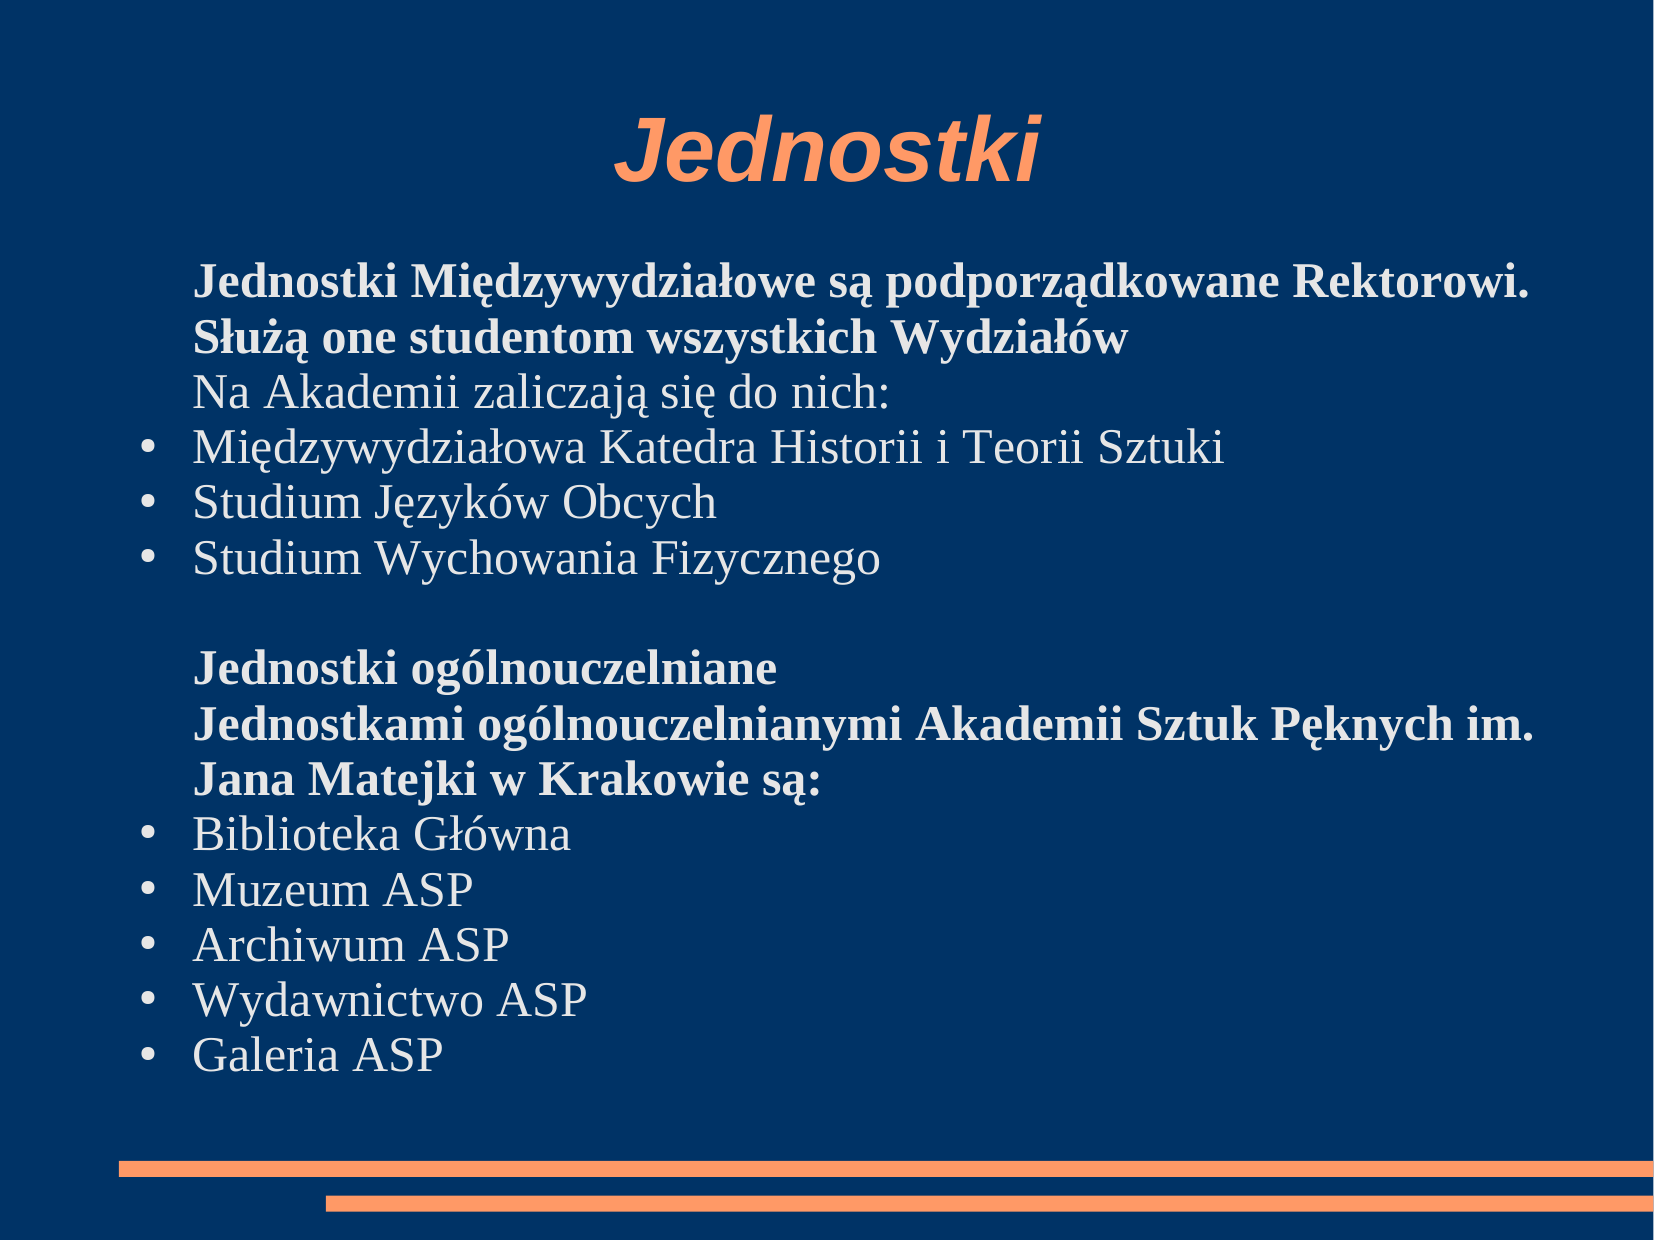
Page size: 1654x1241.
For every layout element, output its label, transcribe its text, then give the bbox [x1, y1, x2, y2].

list Jednostki Międzywydziałowe są podporządkowane Rektorowi. Służą one studentom wszystkich Wydziałów Na Akademii zaliczają się do nich: Międzywydziałowa Katedra Historii i Teorii Sztuki Studium Języków Obcych Studium Wychowania Fizycznego Jednostki ogólnouczelniane Jednostkami ogólnouczelnianymi Akademii Sztuk Pęknych im. Jana Matejki w Krakowie są: Biblioteka Główna Muzeum ASP Archiwum ASP Wydawnictwo ASP Galeria ASP [121, 253, 1561, 1241]
title Jednostki [121, 46, 1534, 253]
